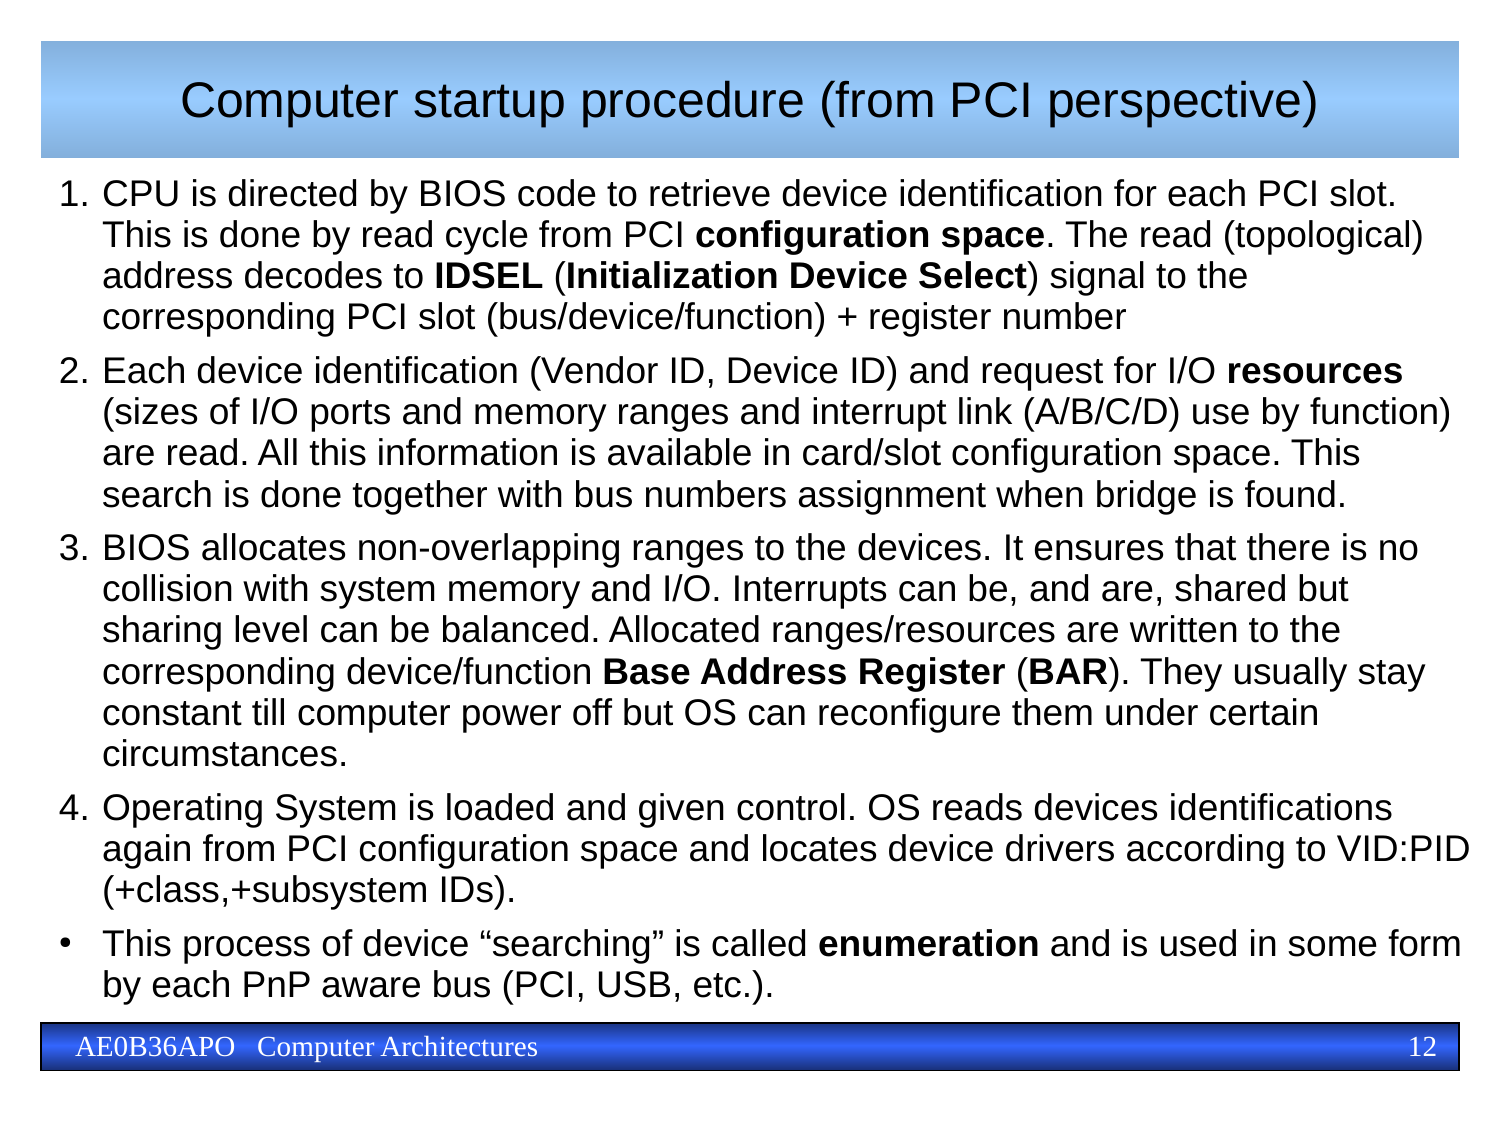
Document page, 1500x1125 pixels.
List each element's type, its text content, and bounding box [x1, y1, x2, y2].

title Computer startup procedure (from PCI perspective) [41, 41, 1459, 158]
list CPU is directed by BIOS code to retrieve device identification for each PCI slot. This is done by read cycle from PCI configuration space. The read (topological) address decodes to IDSEL (Initialization Device Select) signal to the corresponding PCI slot (bus/device/function) + register number Each device identification (Vendor ID, Device ID) and request for I/O resources (sizes of I/O ports and memory ranges and interrupt link (A/B/C/D) use by function) are read. All this information is available in card/slot configuration space. This search is done together with bus numbers assignment when bridge is found. BIOS allocates non-overlapping ranges to the devices. It ensures that there is no collision with system memory and I/O. Interrupts can be, and are, shared but sharing level can be balanced. Allocated ranges/resources are written to the corresponding device/function Base Address Register (BAR). They usually stay constant till computer power off but OS can reconfigure them under certain circumstances. Operating System is loaded and given control. OS reads devices identifications again from PCI configuration space and locates device drivers according to VID:PID (+class,+subsystem IDs). This process of device “searching” is called enumeration and is used in some form by each PnP aware bus (PCI, USB, etc.). [44, 172, 1477, 1021]
